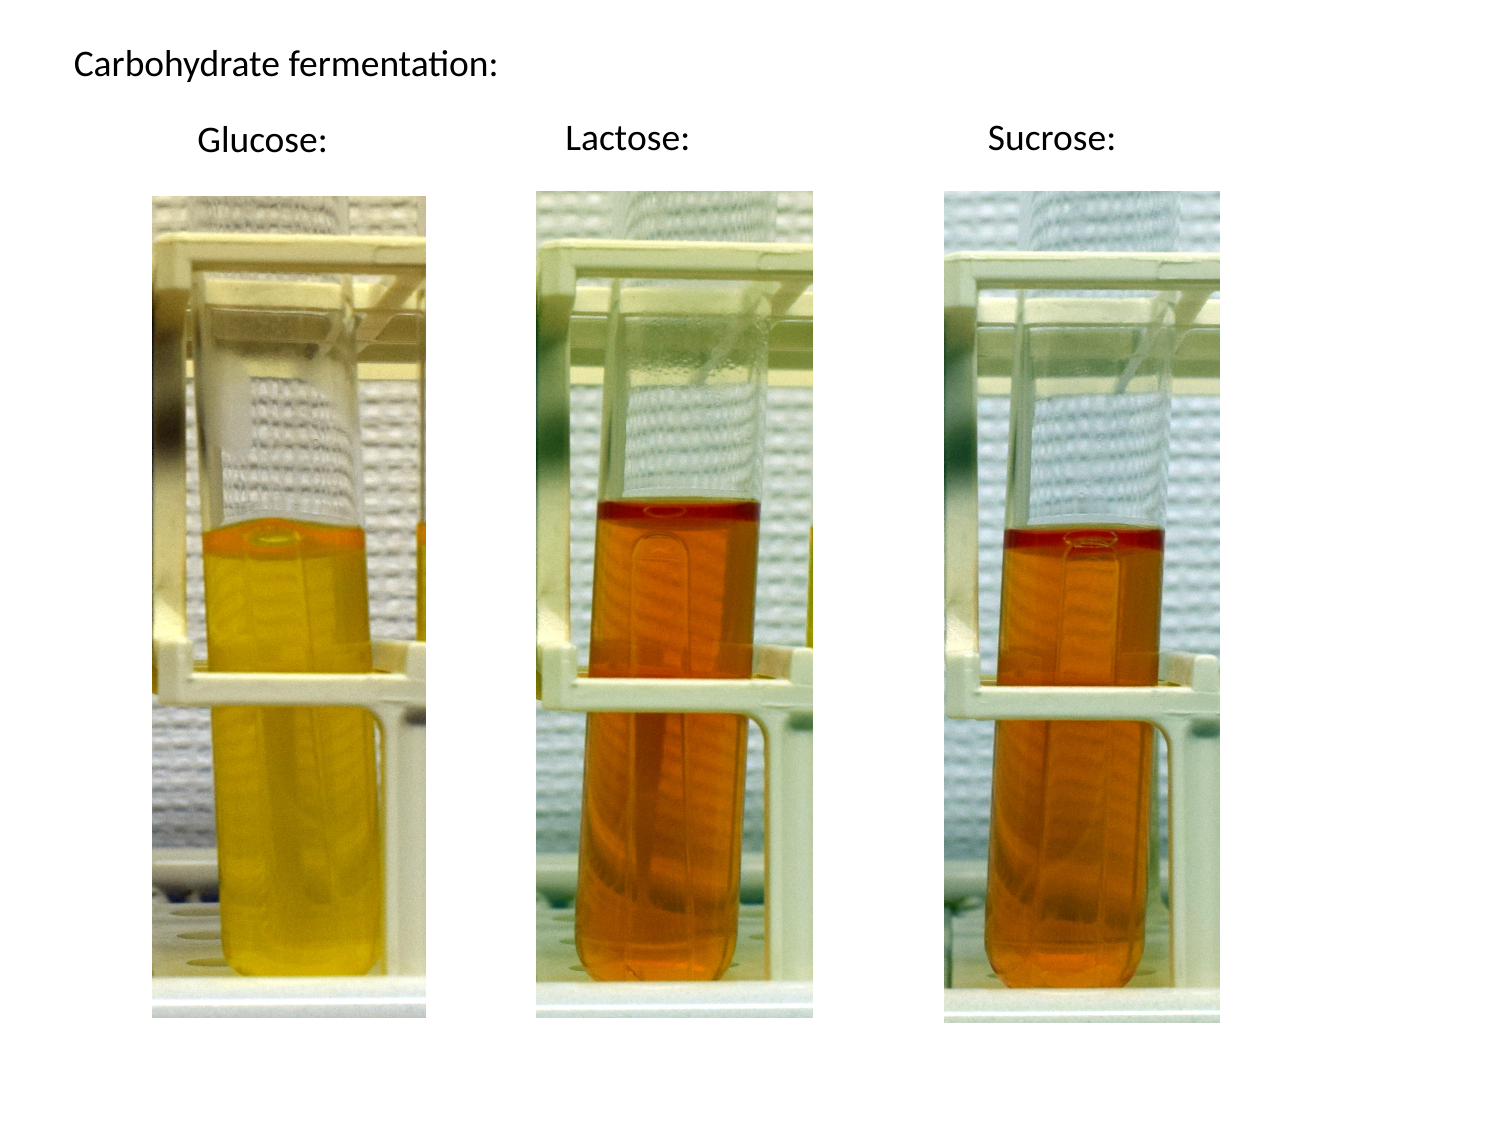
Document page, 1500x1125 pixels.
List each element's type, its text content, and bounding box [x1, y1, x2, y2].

picture [536, 191, 813, 1018]
picture [152, 196, 426, 1018]
text_box Lactose: [550, 105, 708, 166]
text_box Carbohydrate fermentation: [58, 30, 520, 92]
text_box Glucose: [182, 107, 345, 168]
text_box Sucrose: [972, 105, 1133, 166]
picture [944, 191, 1220, 1023]
